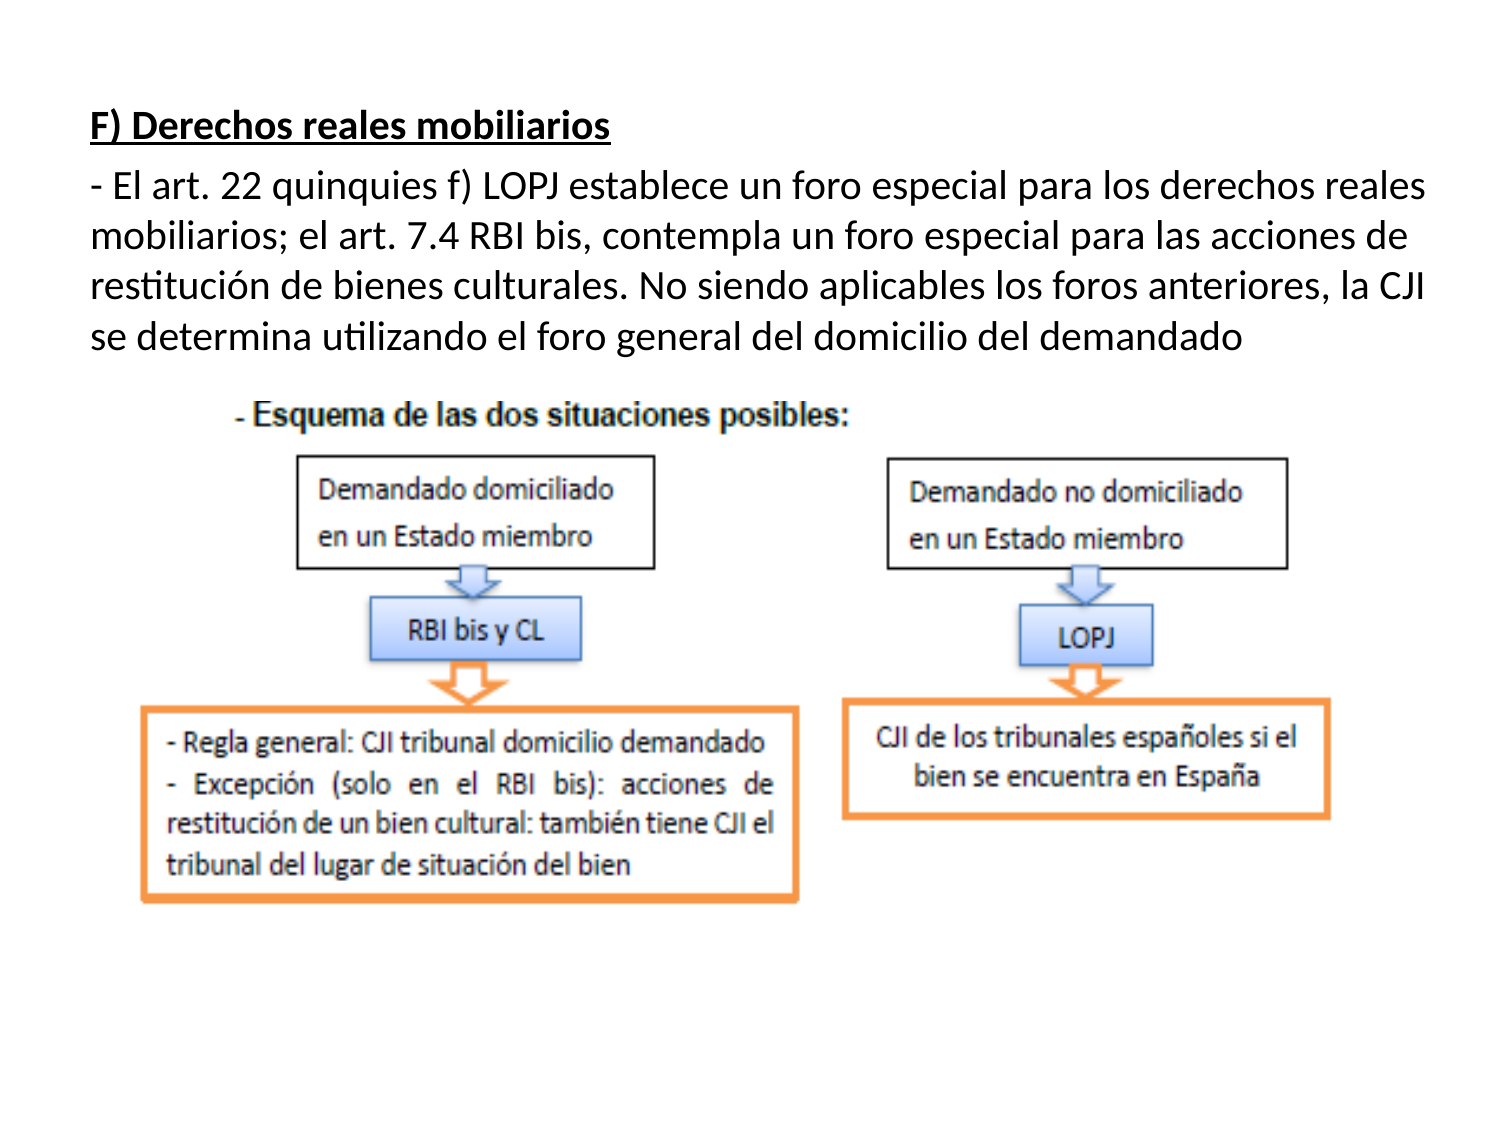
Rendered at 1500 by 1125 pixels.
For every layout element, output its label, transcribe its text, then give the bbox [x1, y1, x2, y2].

list F) Derechos reales mobiliarios - El art. 22 quinquies f) LOPJ establece un foro especial para los derechos reales mobiliarios; el art. 7.4 RBI bis, contempla un foro especial para las acciones de restitución de bienes culturales. No siendo aplicables los foros anteriores, la CJI se determina utilizando el foro general del domicilio del demandado [75, 90, 1459, 1031]
picture [75, 401, 1367, 928]
